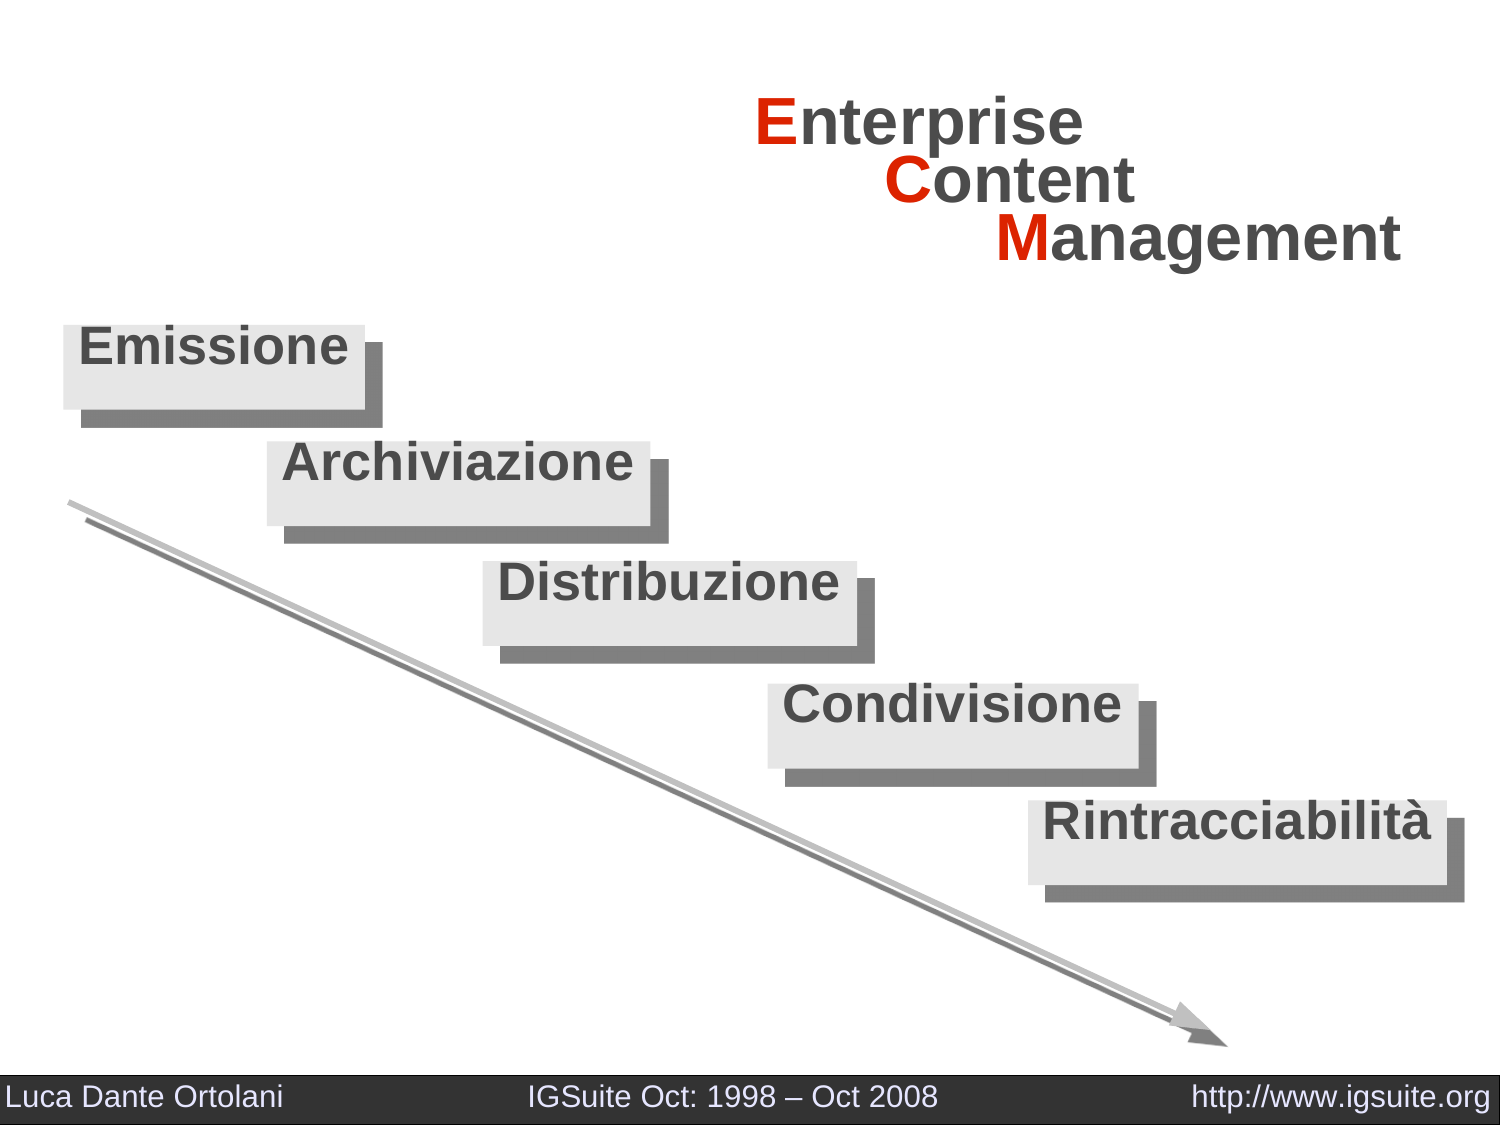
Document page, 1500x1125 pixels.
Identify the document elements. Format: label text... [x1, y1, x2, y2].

text_box Rintracciabilità [1028, 800, 1447, 886]
text_box Archiviazione [266, 441, 651, 527]
text_box Enterprise Content Management [647, 91, 1419, 325]
text_box Emissione [63, 324, 365, 410]
text_box Luca Dante Ortolani IGSuite Oct: 1998 – Oct 2008 http://www.igsuite.org [0, 1075, 1500, 1125]
text_box Distribuzione [482, 561, 858, 646]
text_box Condivisione [767, 683, 1139, 769]
